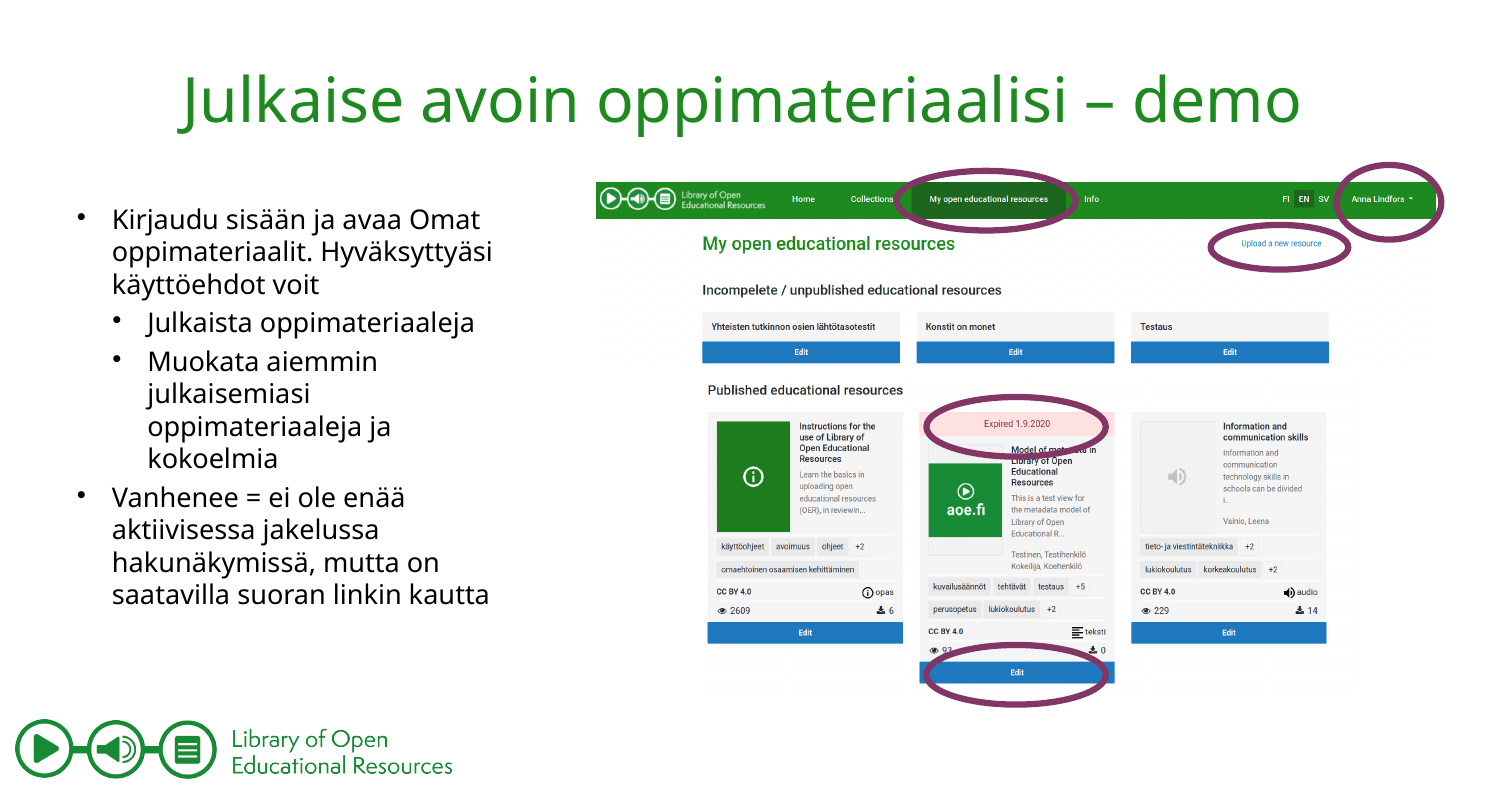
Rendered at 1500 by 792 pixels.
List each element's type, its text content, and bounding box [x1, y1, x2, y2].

picture [930, 649, 1102, 690]
picture [1340, 182, 1436, 236]
picture [900, 182, 1072, 227]
picture [596, 182, 1436, 369]
picture [701, 376, 1359, 690]
text_box Kirjaudu sisään ja avaa Omat oppimateriaalit. Hyväksyttyäsi käyttöehdot voit Julkaista oppimateriaaleja Muokata aiemmin julkaisemiasi oppimateriaaleja ja kokoelmia Vanhenee = ei ole enää aktiivisessa jakelussa hakunäkymissä, mutta on saatavilla suoran linkin kautta [61, 195, 526, 636]
picture [15, 719, 452, 779]
text_box Julkaise avoin oppimateriaalisi – demo [76, 31, 1410, 164]
